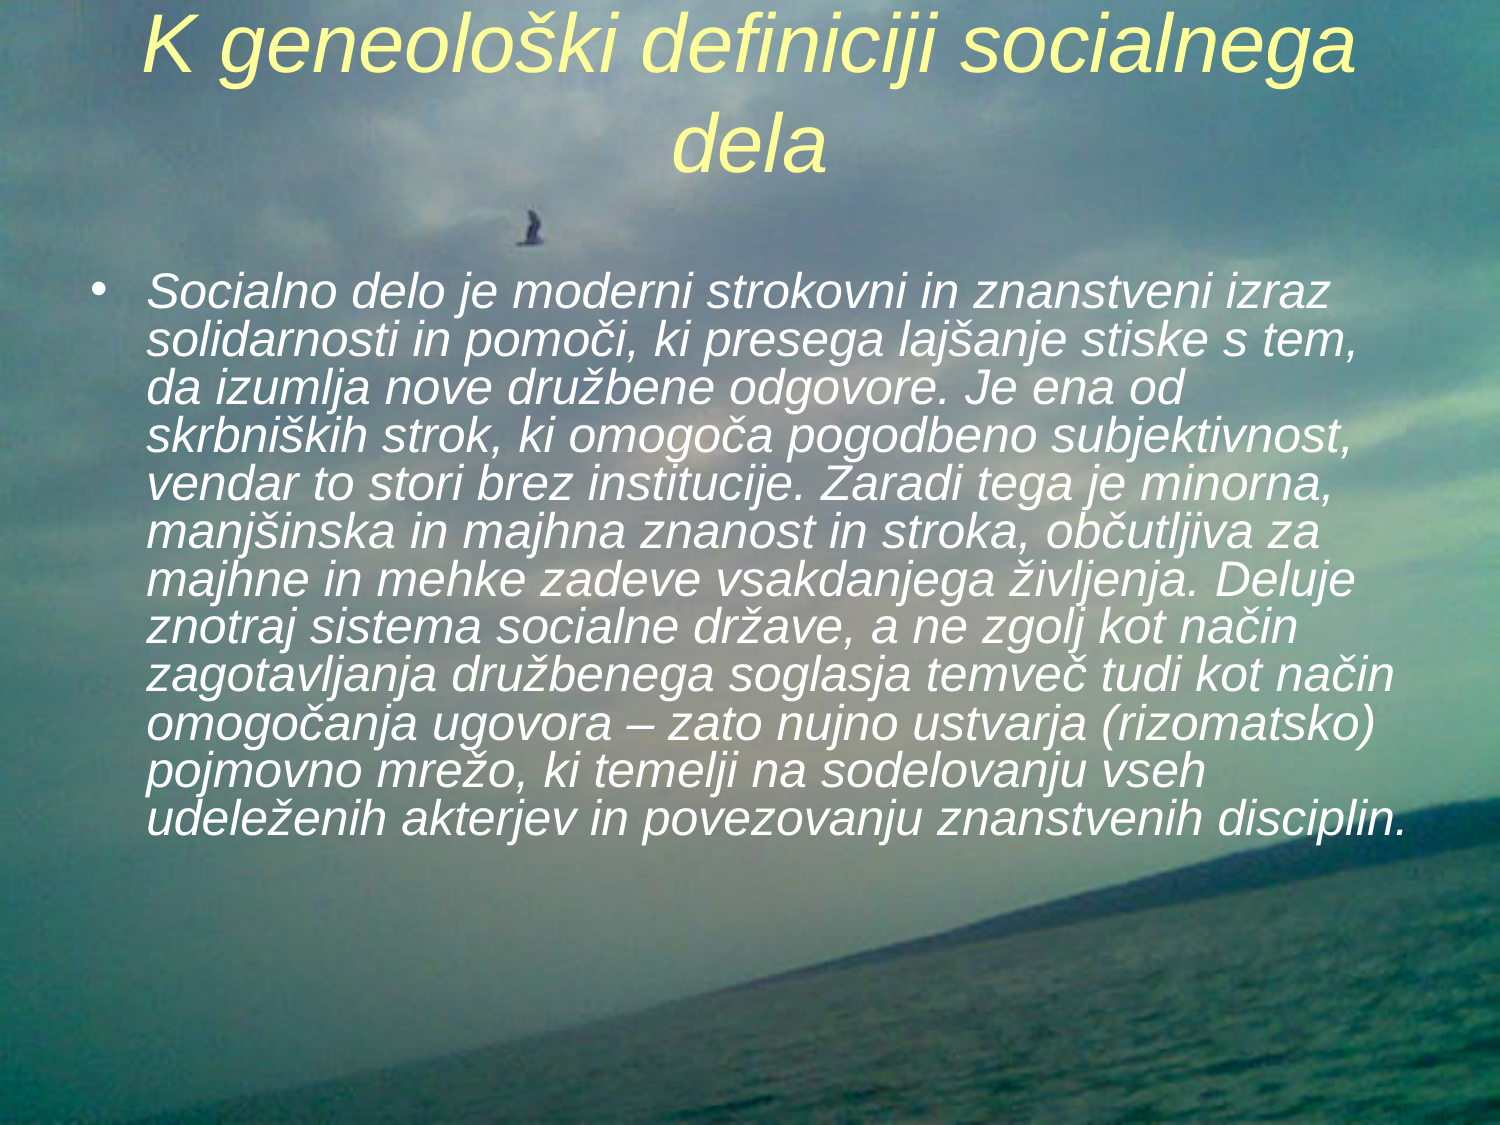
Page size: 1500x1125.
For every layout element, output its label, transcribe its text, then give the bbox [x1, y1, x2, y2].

list Socialno delo je moderni strokovni in znanstveni izraz solidarnosti in pomoči, ki presega lajšanje stiske s tem, da izumlja nove družbene odgovore. Je ena od skrbniških strok, ki omogoča pogodbeno subjektivnost, vendar to stori brez institucije. Zaradi tega je minorna, manjšinska in majhna znanost in stroka, občutljiva za majhne in mehke zadeve vsakdanjega življenja. Deluje znotraj sistema socialne države, a ne zgolj kot način zagotavljanja družbenega soglasja temveč tudi kot način omogočanja ugovora – zato nujno ustvarja (rizomatsko) pojmovno mrežo, ki temelji na sodelovanju vseh udeleženih akterjev in povezovanju znanstvenih disciplin. [75, 262, 1426, 1006]
picture [0, 0, 1500, 1125]
title K geneološki definiciji socialnega dela [75, 0, 1426, 262]
